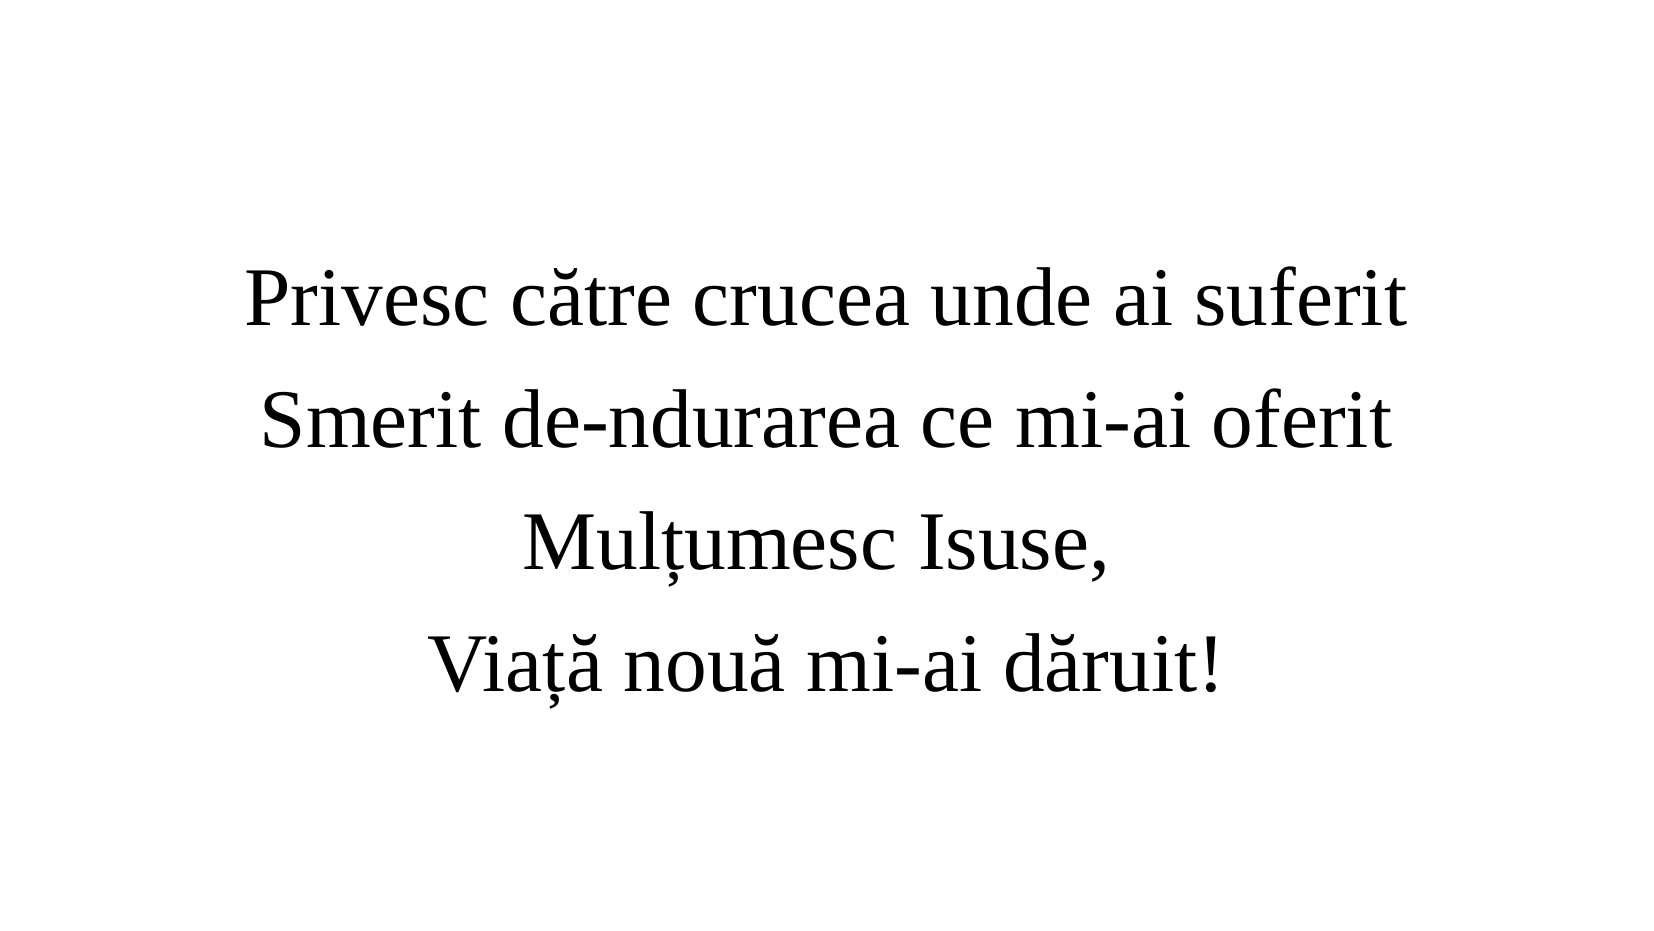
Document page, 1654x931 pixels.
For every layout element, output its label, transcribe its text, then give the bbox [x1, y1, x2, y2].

subtitle Privesc către crucea unde ai suferit Smerit de-ndurarea ce mi-ai oferit Mulțumesc Isuse, Viață nouă mi-ai dăruit! [118, 238, 1536, 712]
